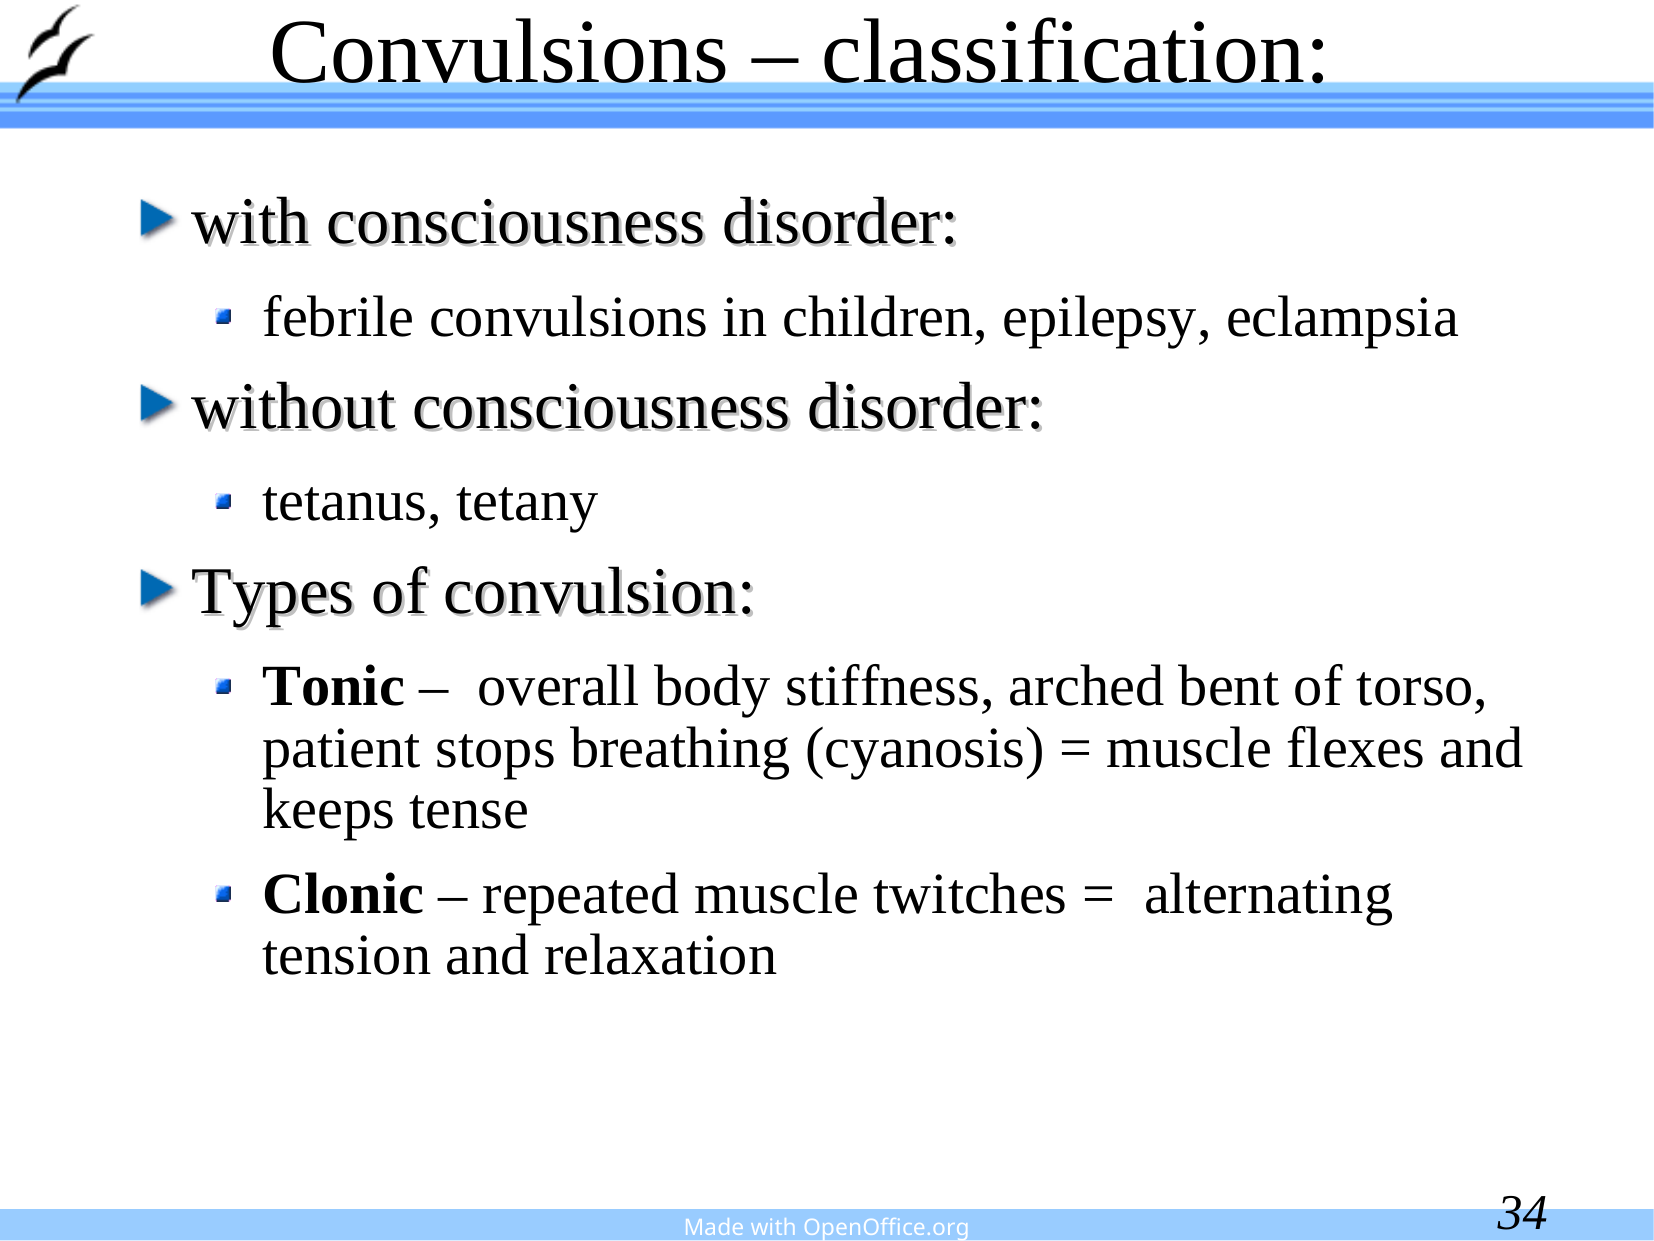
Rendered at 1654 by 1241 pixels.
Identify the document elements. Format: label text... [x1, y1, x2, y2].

list with consciousness disorder: febrile convulsions in children, epilepsy, eclampsia without consciousness disorder: tetanus, tetany Types of convulsion: Tonic – overall body stiffness, arched bent of torso, patient stops breathing (cyanosis) = muscle flexes and keeps tense Clonic – repeated muscle twitches = alternating tension and relaxation [120, 186, 1534, 1199]
picture [0, 0, 1654, 133]
title Convulsions – classification: [94, 0, 1507, 107]
